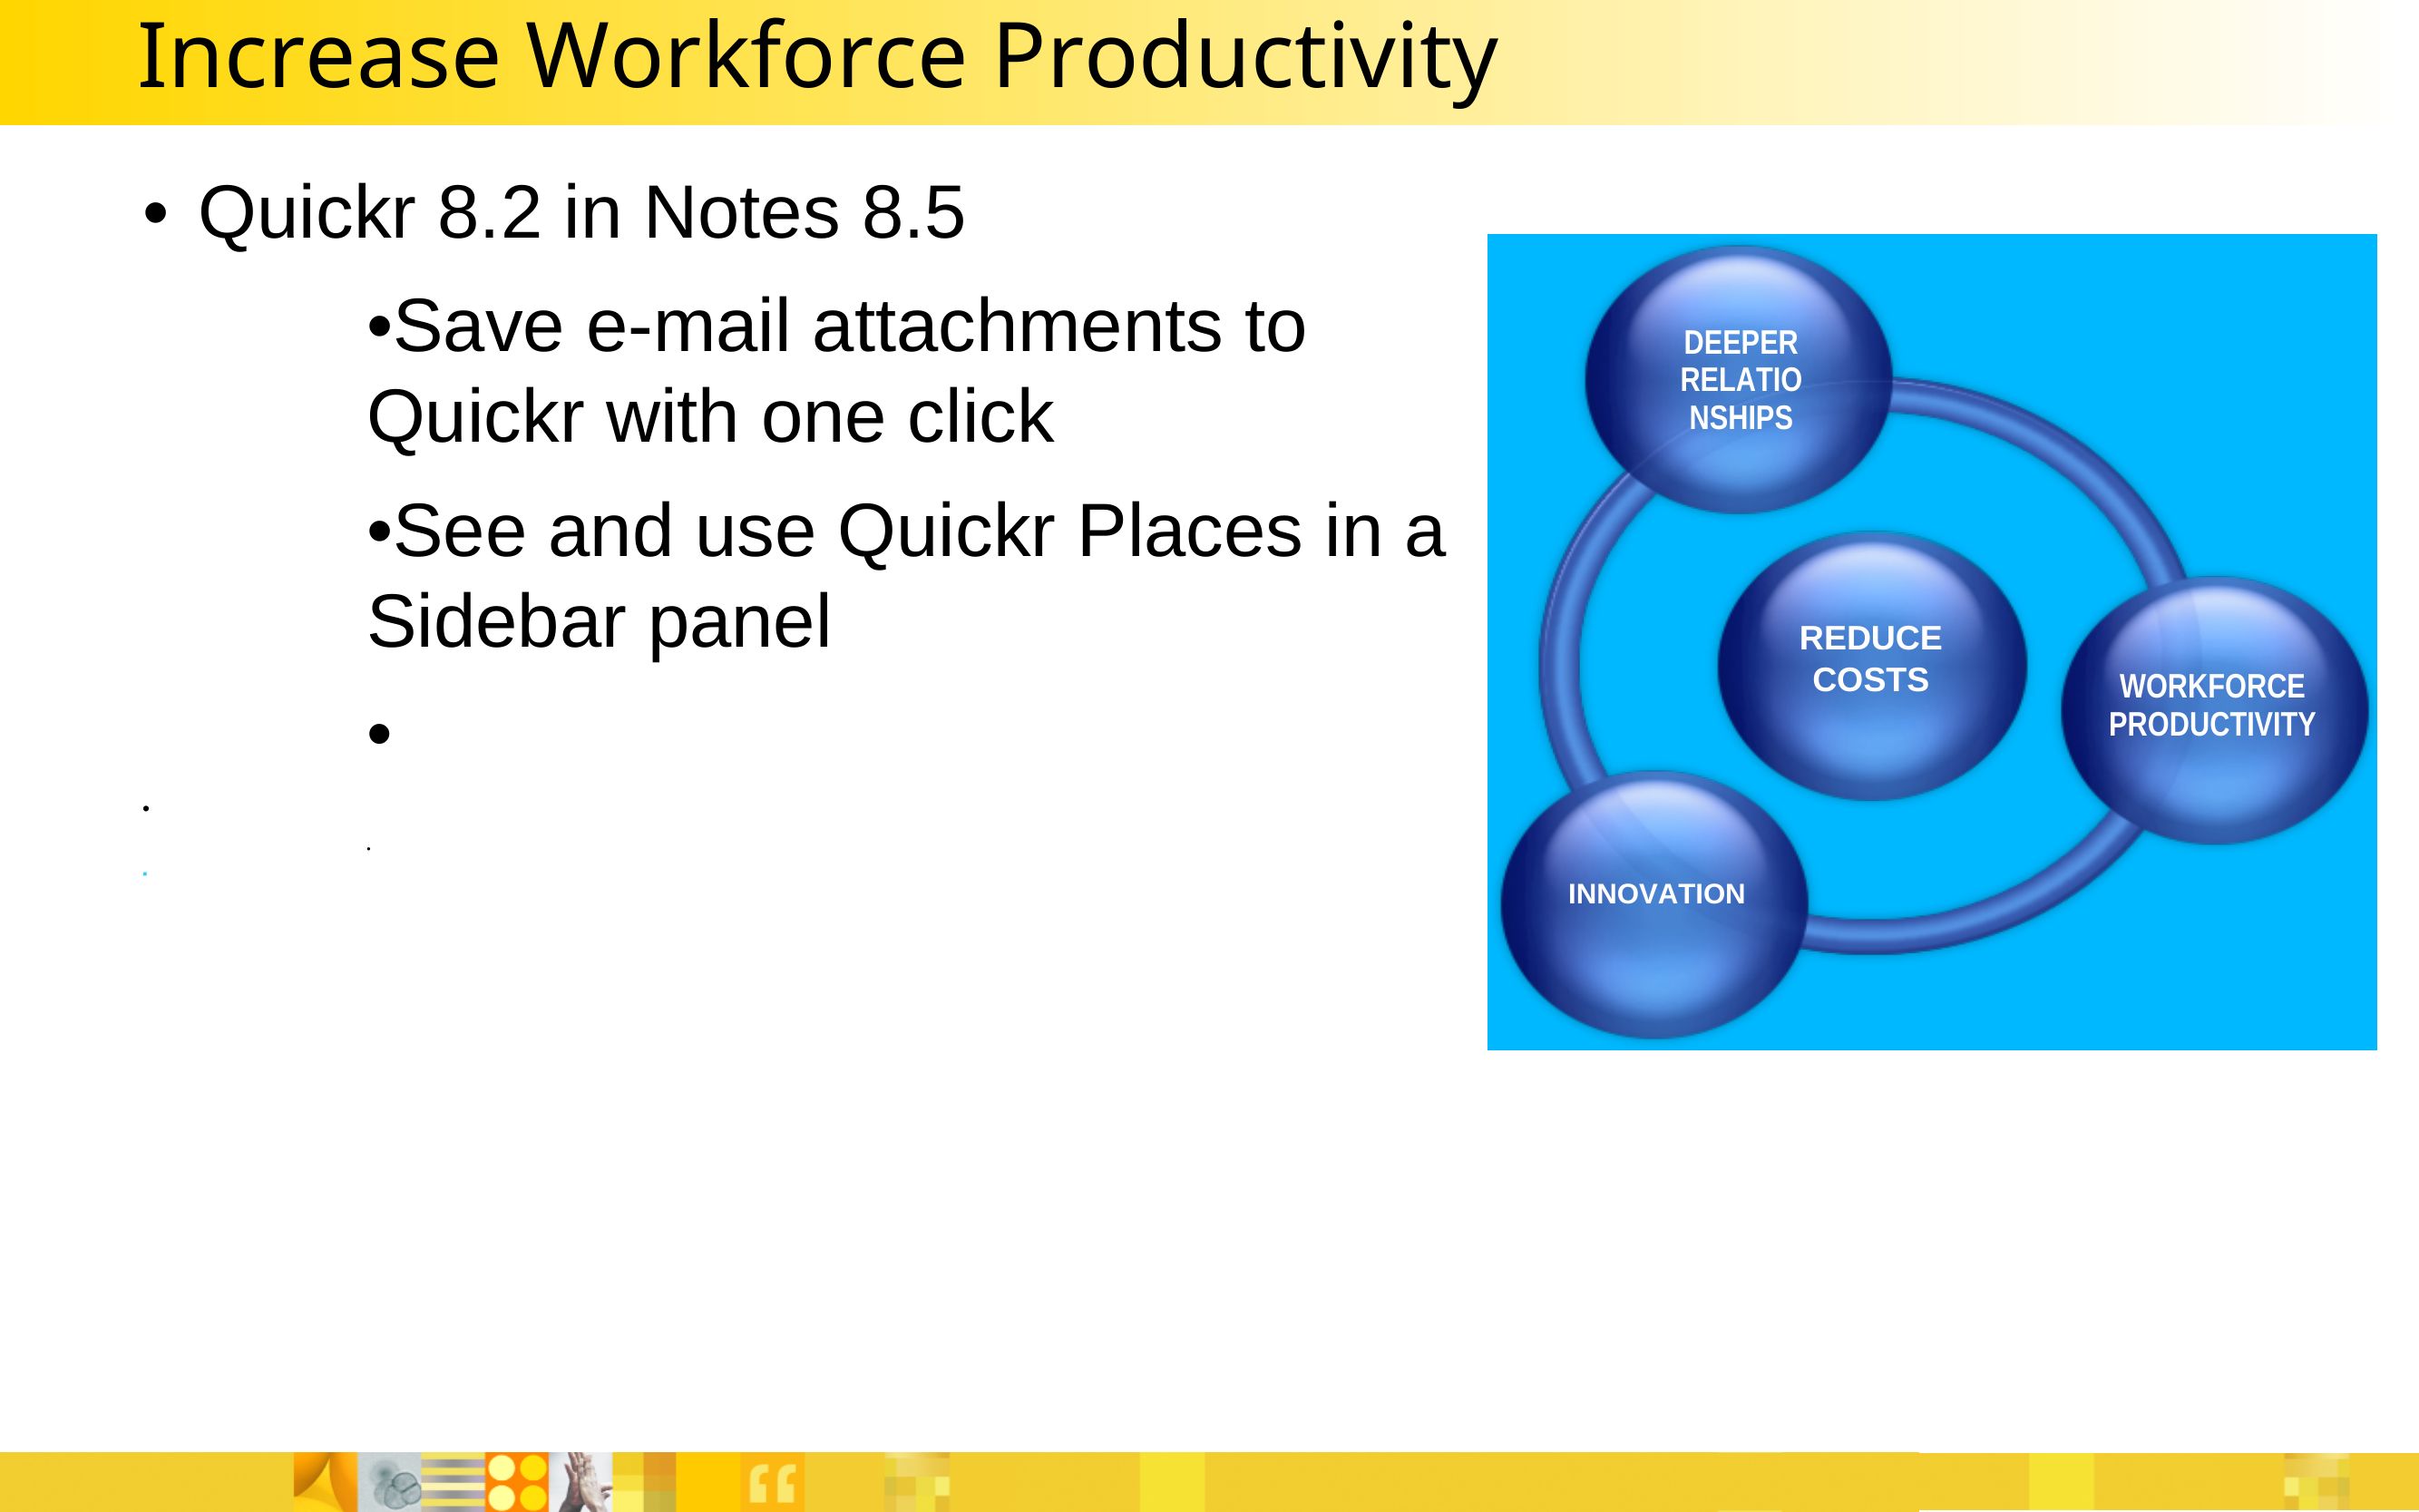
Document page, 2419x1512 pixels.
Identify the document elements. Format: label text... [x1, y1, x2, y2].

text_box WORKFORCE PRODUCTIVITY [2086, 656, 2340, 756]
text_box Quickr 8.2 in Notes 8.5 Save e-mail attachments to Quickr with one click See and use Quickr Places in a Sidebar panel [120, 166, 1505, 1425]
text_box REDUCE COSTS [1710, 609, 2033, 711]
title Increase Workforce Productivity [137, 2, 2315, 127]
picture [0, 1452, 2419, 1512]
text_box DEEPER RELATIONSHIPS [1648, 312, 1836, 449]
text_box [0, 0, 2419, 125]
text_box INNOVATION [1545, 867, 1770, 922]
picture [1502, 247, 2368, 1038]
